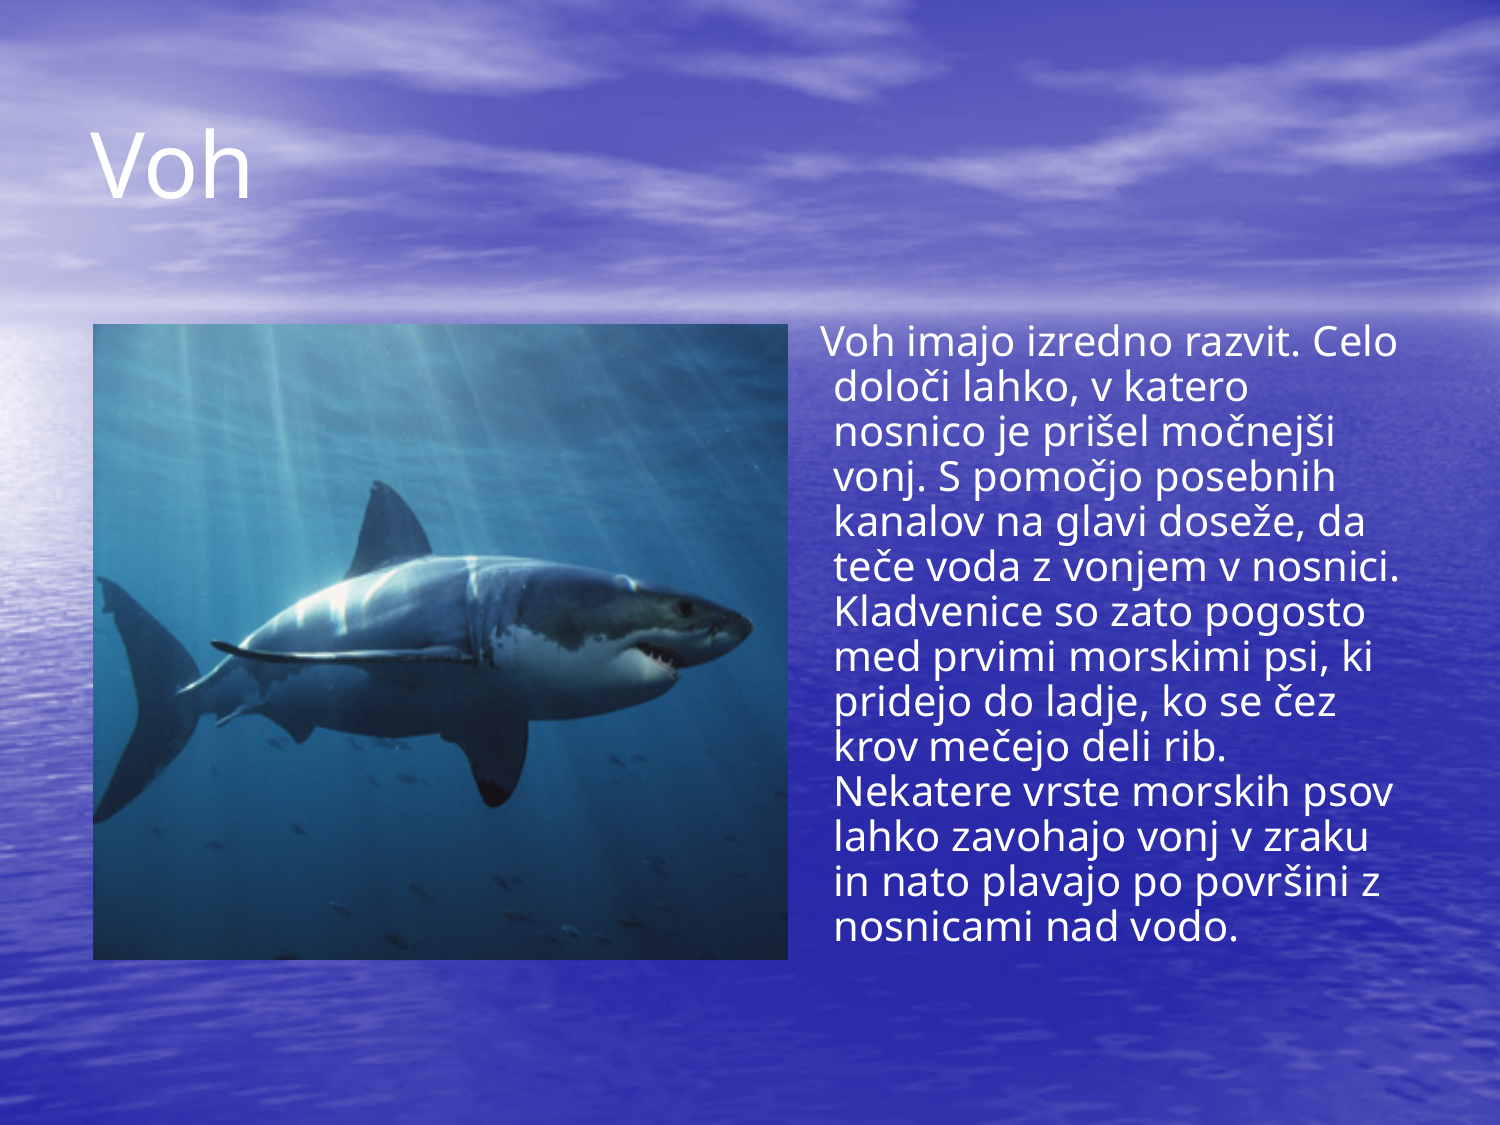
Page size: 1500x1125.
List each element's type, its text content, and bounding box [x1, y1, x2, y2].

picture [0, 0, 1500, 1125]
list Voh imajo izredno razvit. Celo določi lahko, v katero nosnico je prišel močnejši vonj. S pomočjo posebnih kanalov na glavi doseže, da teče voda z vonjem v nosnici. Kladvenice so zato pogosto med prvimi morskimi psi, ki pridejo do ladje, ko se čez krov mečejo deli rib. Nekatere vrste morskih psov lahko zavohajo vonj v zraku in nato plavajo po površini z nosnicami nad vodo. [762, 312, 1425, 988]
title Voh [75, 47, 1425, 275]
